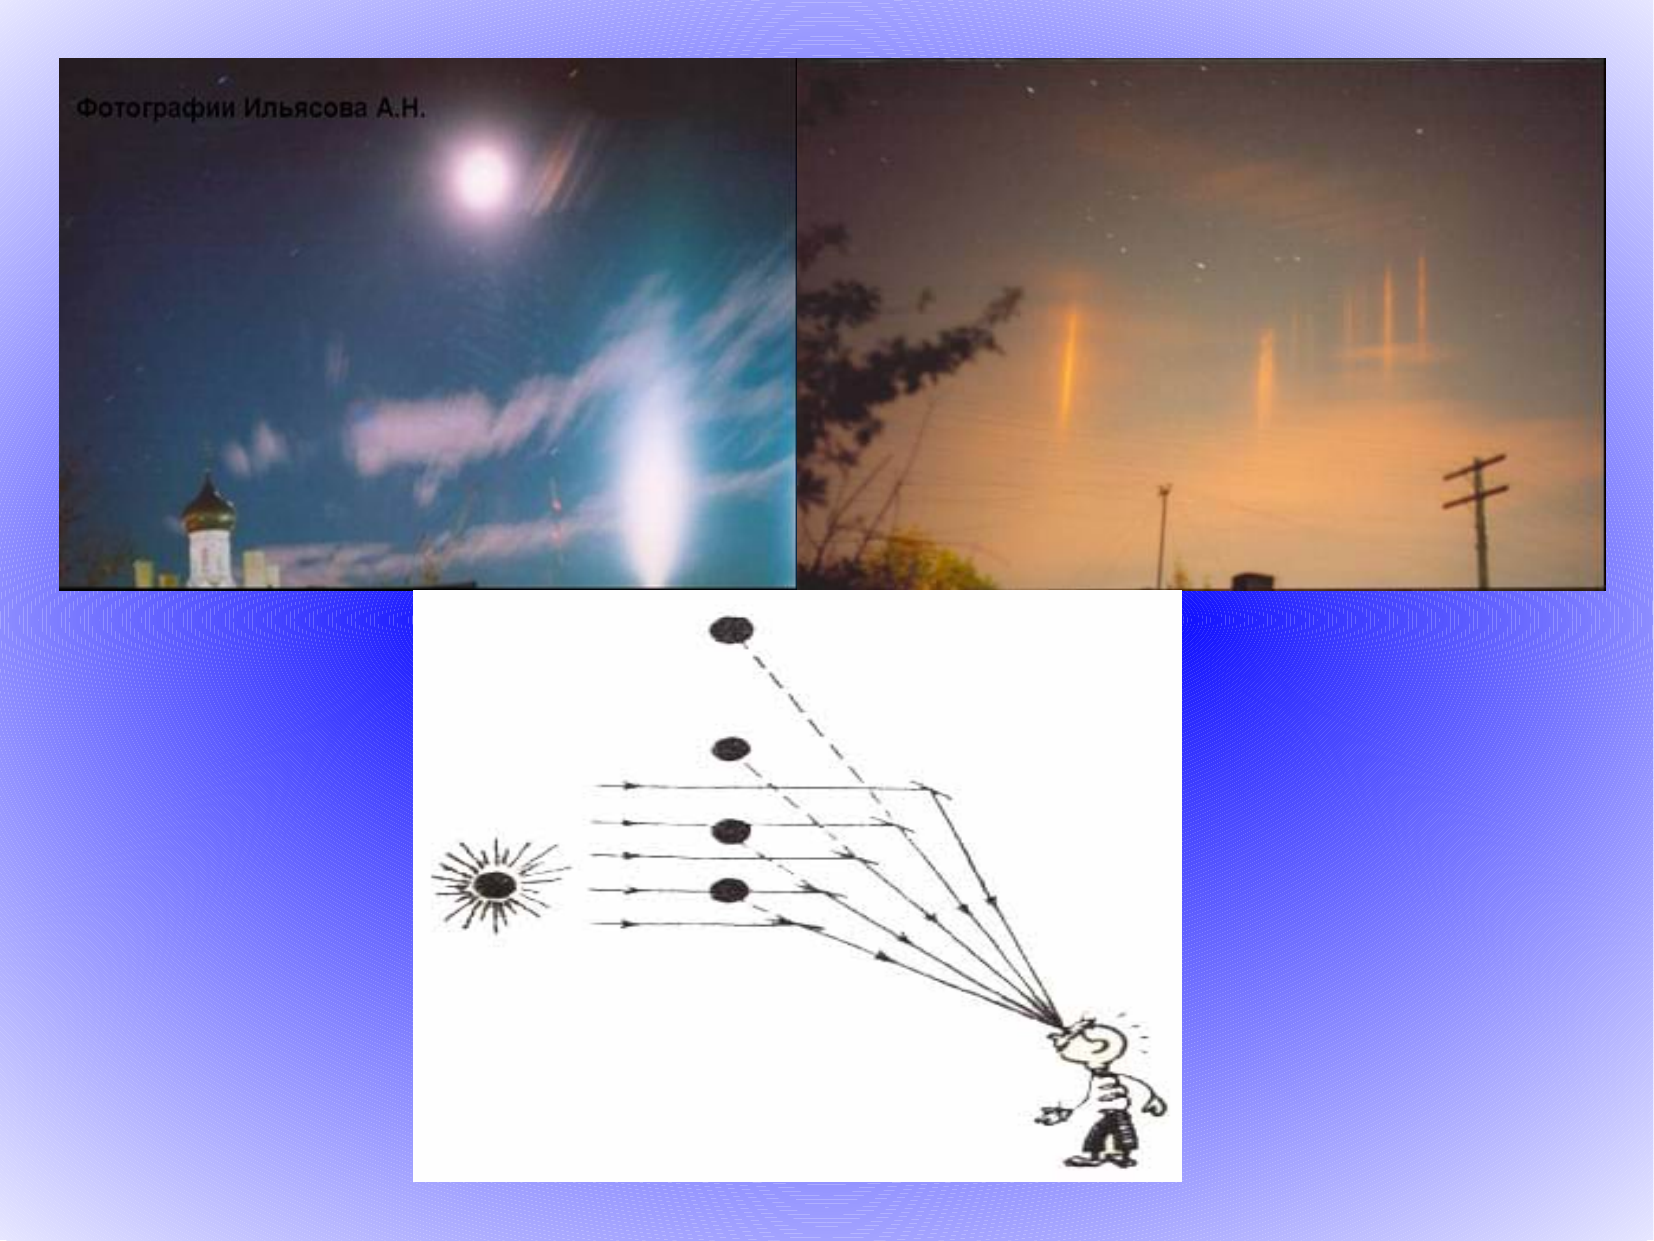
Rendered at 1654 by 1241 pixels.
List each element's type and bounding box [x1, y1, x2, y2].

picture [59, 58, 1606, 1182]
